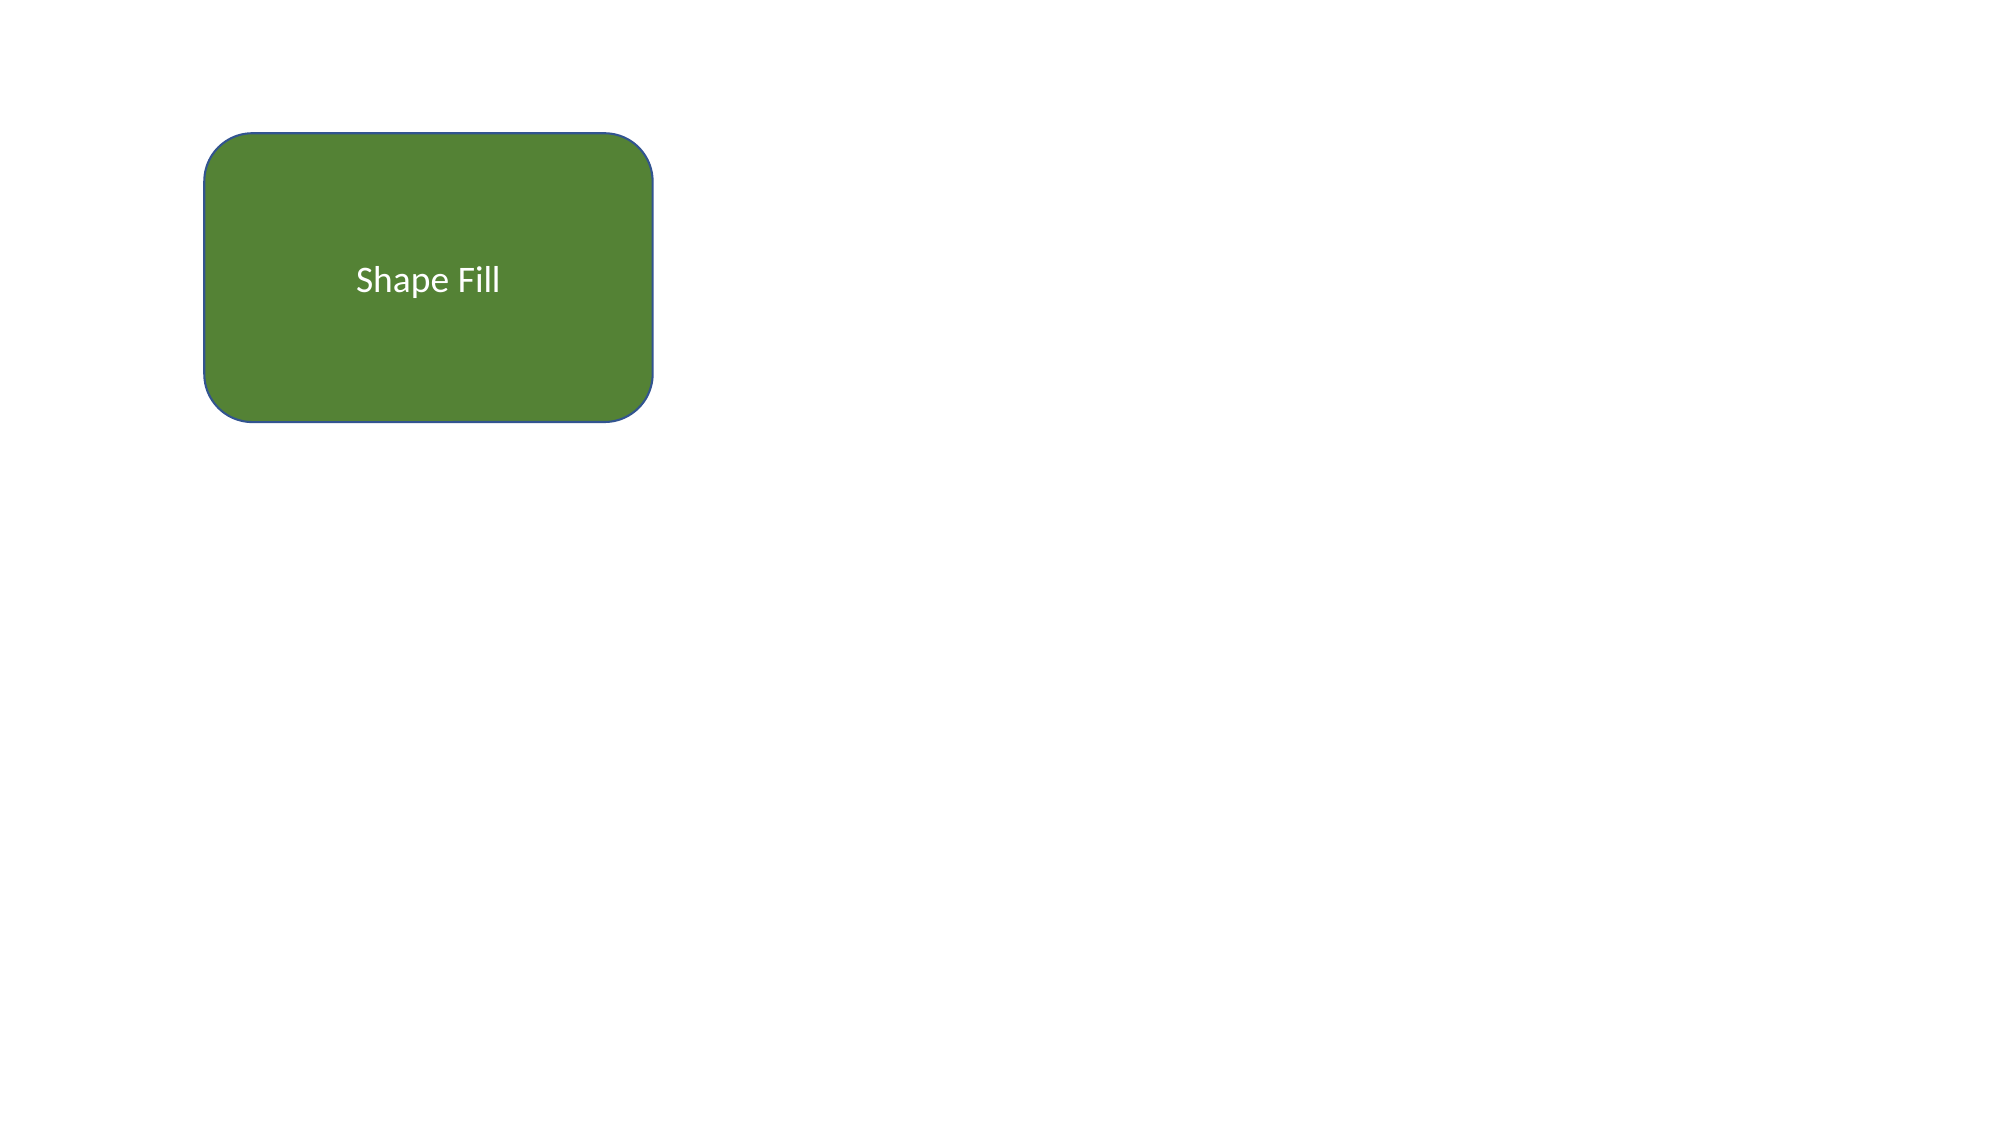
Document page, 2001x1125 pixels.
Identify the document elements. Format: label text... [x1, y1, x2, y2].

text_box Shape Fill [204, 133, 653, 423]
